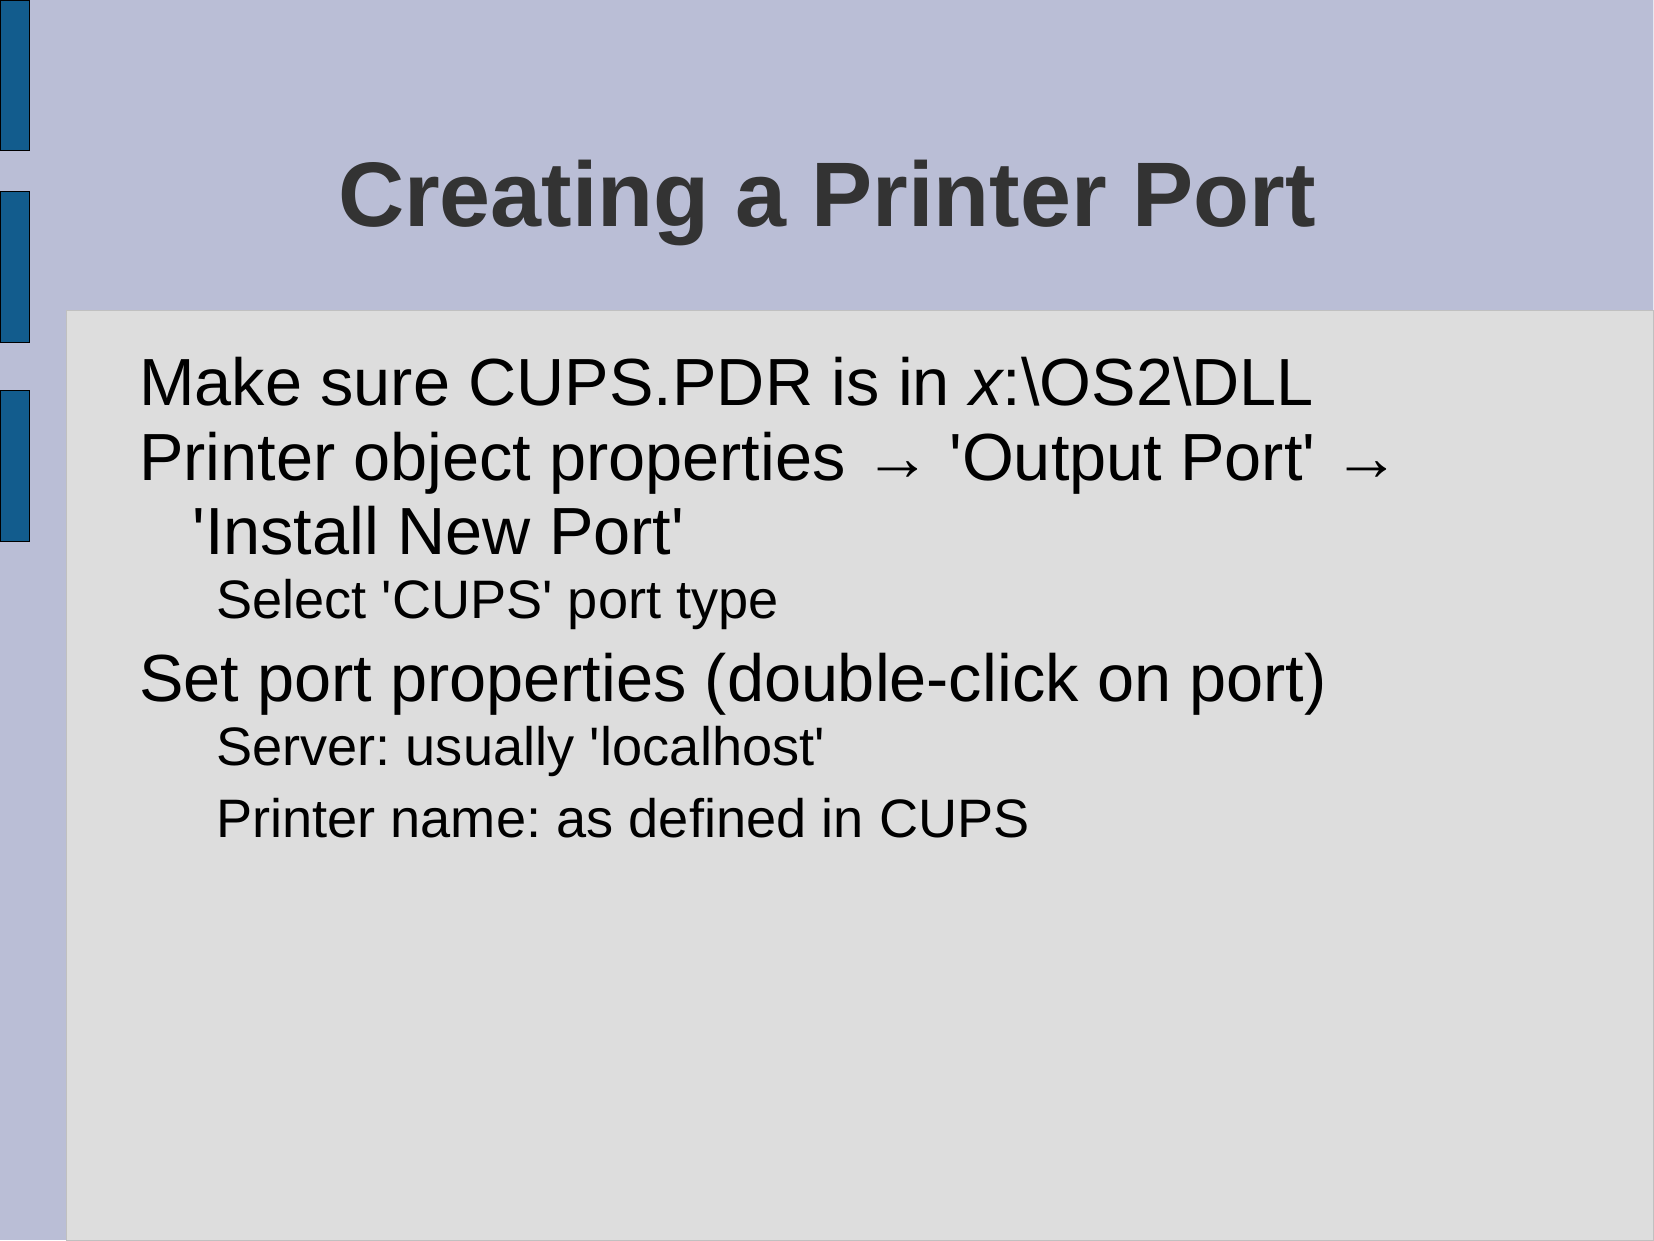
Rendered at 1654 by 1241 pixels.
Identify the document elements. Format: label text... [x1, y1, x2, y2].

list Make sure CUPS.PDR is in x:\OS2\DLL Printer object properties → 'Output Port' → 'Install New Port' Select 'CUPS' port type Set port properties (double-click on port) Server: usually 'localhost' Printer name: as defined in CUPS [121, 344, 1534, 1127]
title Creating a Printer Port [121, 91, 1534, 299]
